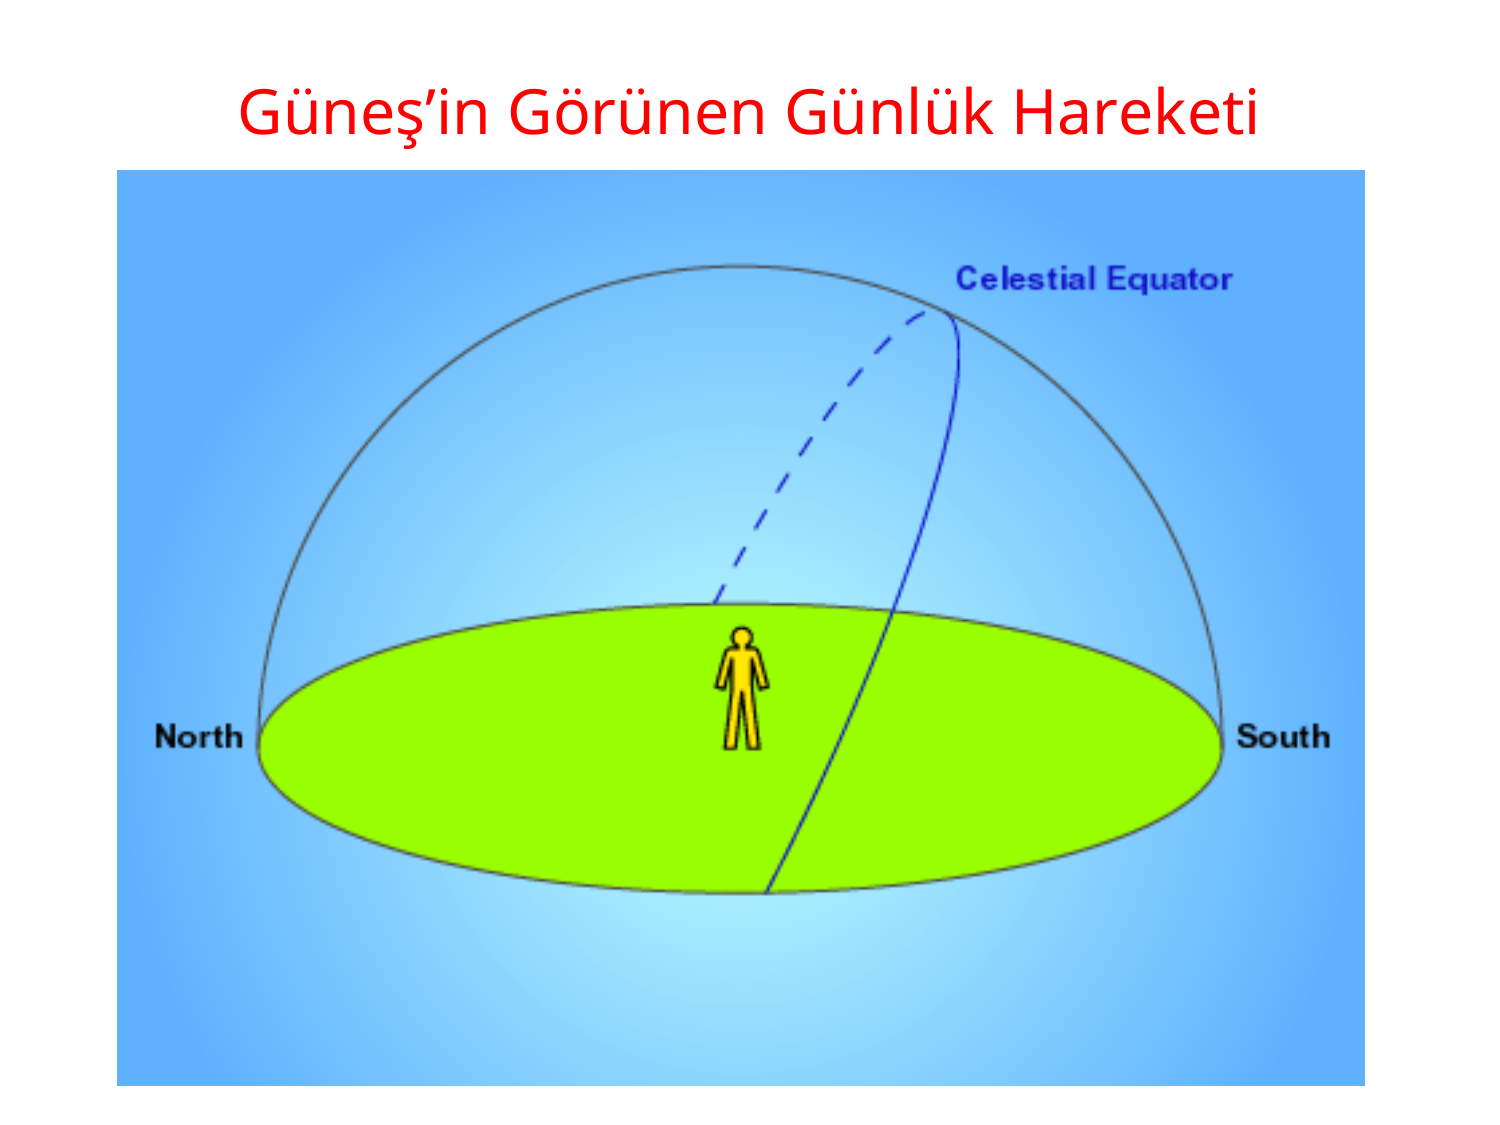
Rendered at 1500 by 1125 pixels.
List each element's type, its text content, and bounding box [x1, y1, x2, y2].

title Güneş’in Görünen Günlük Hareketi [75, 15, 1426, 204]
picture [117, 170, 1365, 1086]
